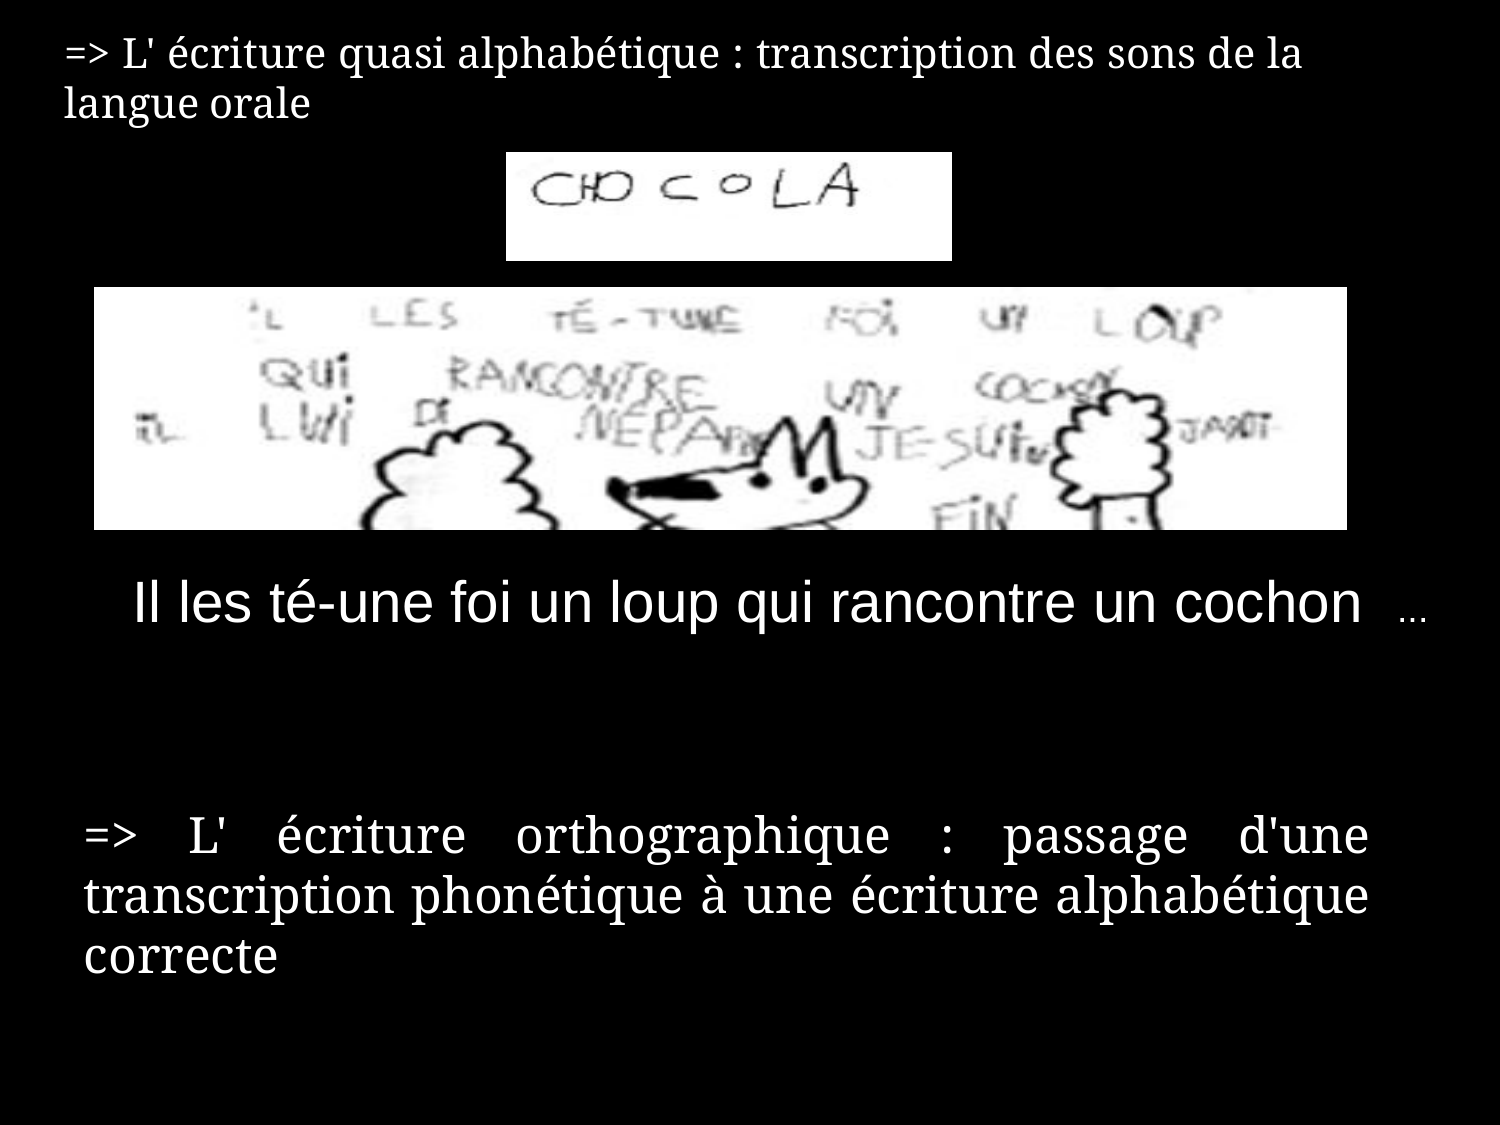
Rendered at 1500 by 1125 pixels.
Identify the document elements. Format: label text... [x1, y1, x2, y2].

picture [506, 152, 952, 261]
picture [94, 287, 1347, 530]
text_box Il les té-une foi un loup qui rancontre un cochon ... [118, 556, 1323, 770]
text_box => L' écriture orthographique : passage d'une transcription phonétique à une écriture alphabétique correcte [68, 796, 1437, 933]
text_box => L' écriture quasi alphabétique : transcription des sons de la langue orale [49, 19, 1383, 131]
